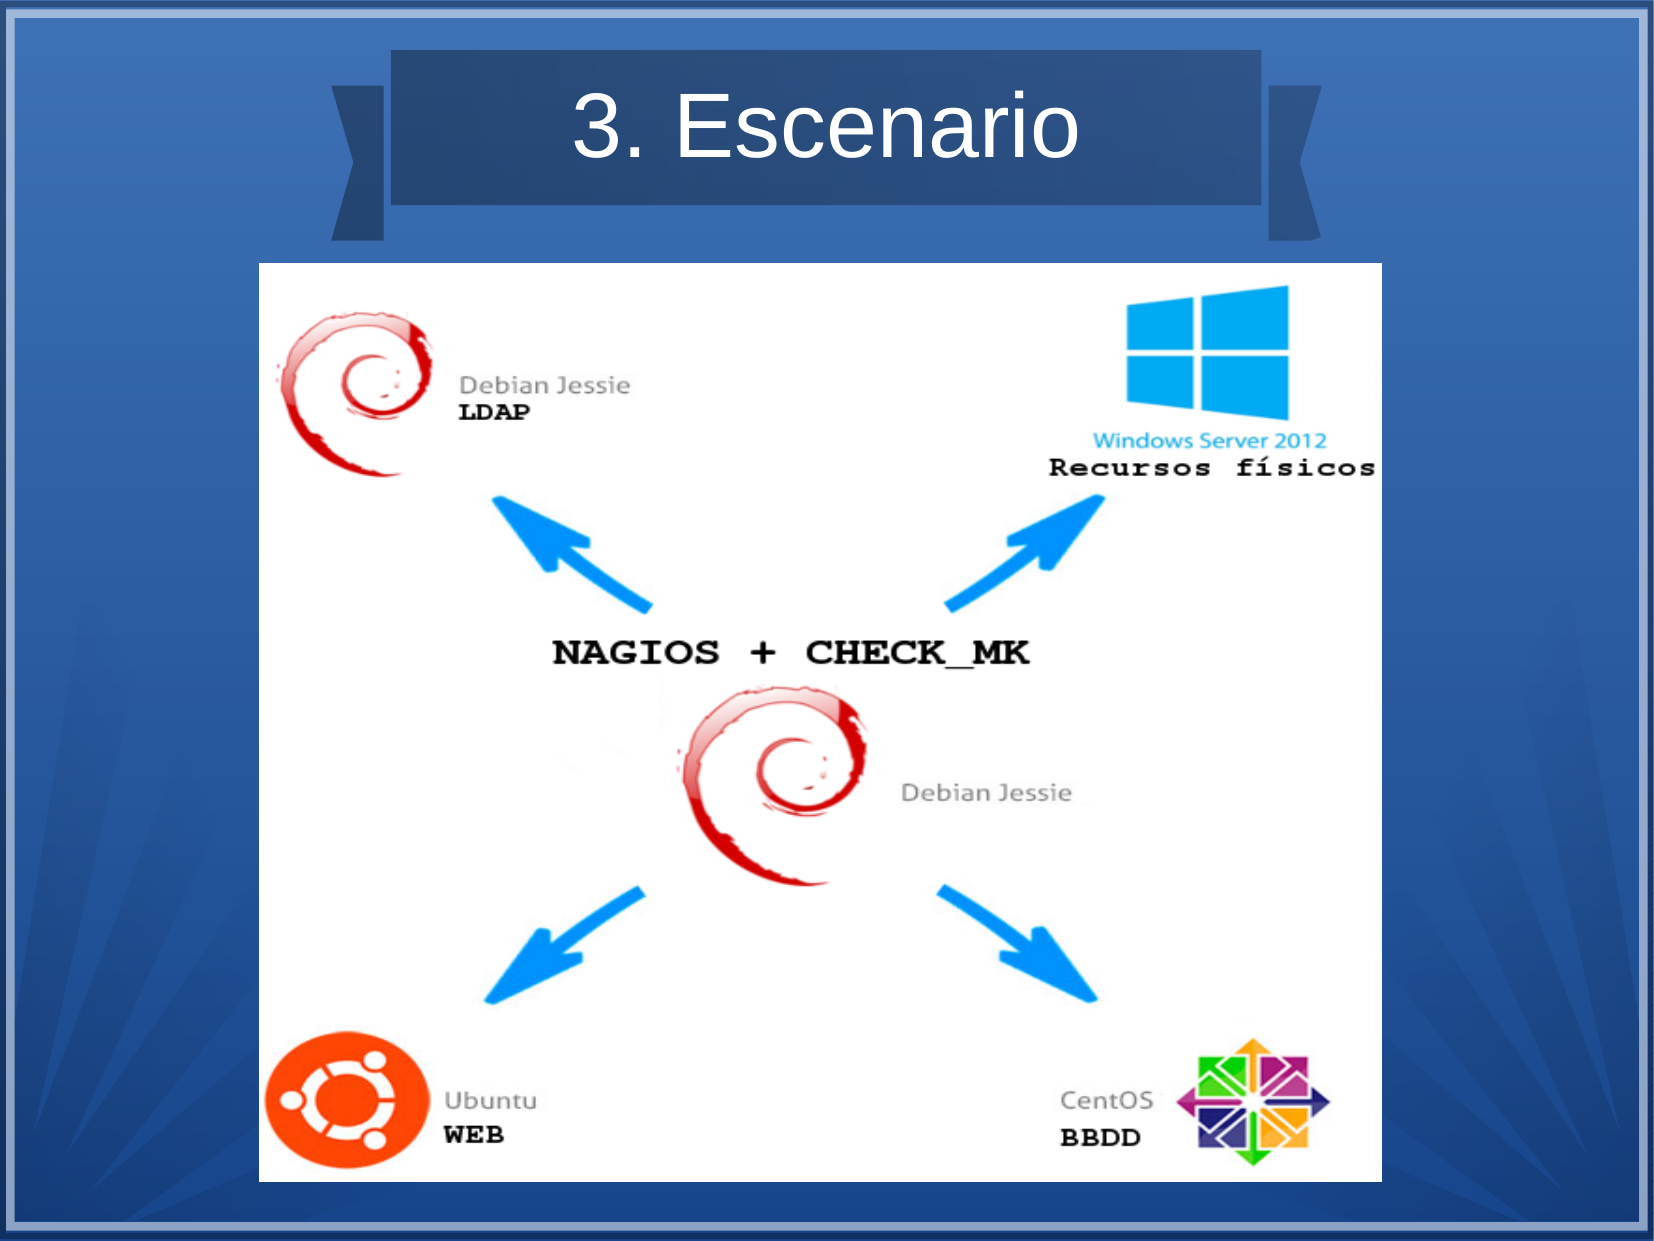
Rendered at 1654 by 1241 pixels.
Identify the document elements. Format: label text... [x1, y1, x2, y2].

title 3. Escenario [389, 47, 1264, 205]
picture [259, 263, 1382, 1182]
